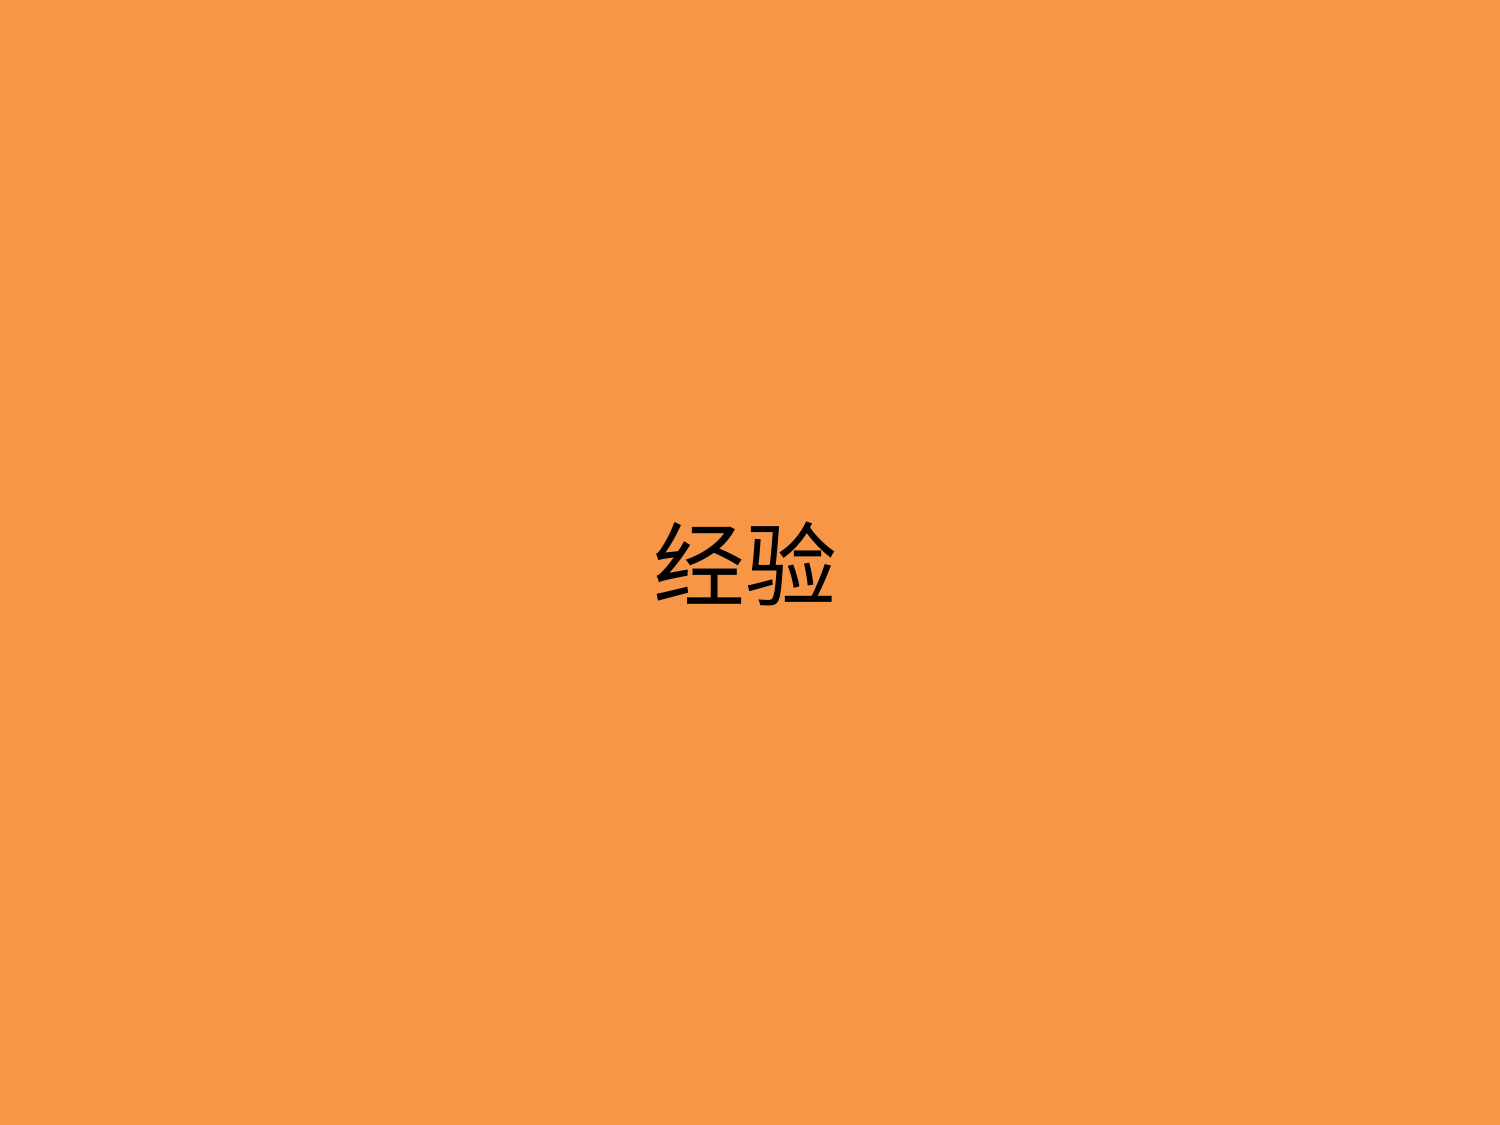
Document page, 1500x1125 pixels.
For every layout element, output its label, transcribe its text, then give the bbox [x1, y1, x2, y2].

title 经验 [70, 468, 1421, 657]
